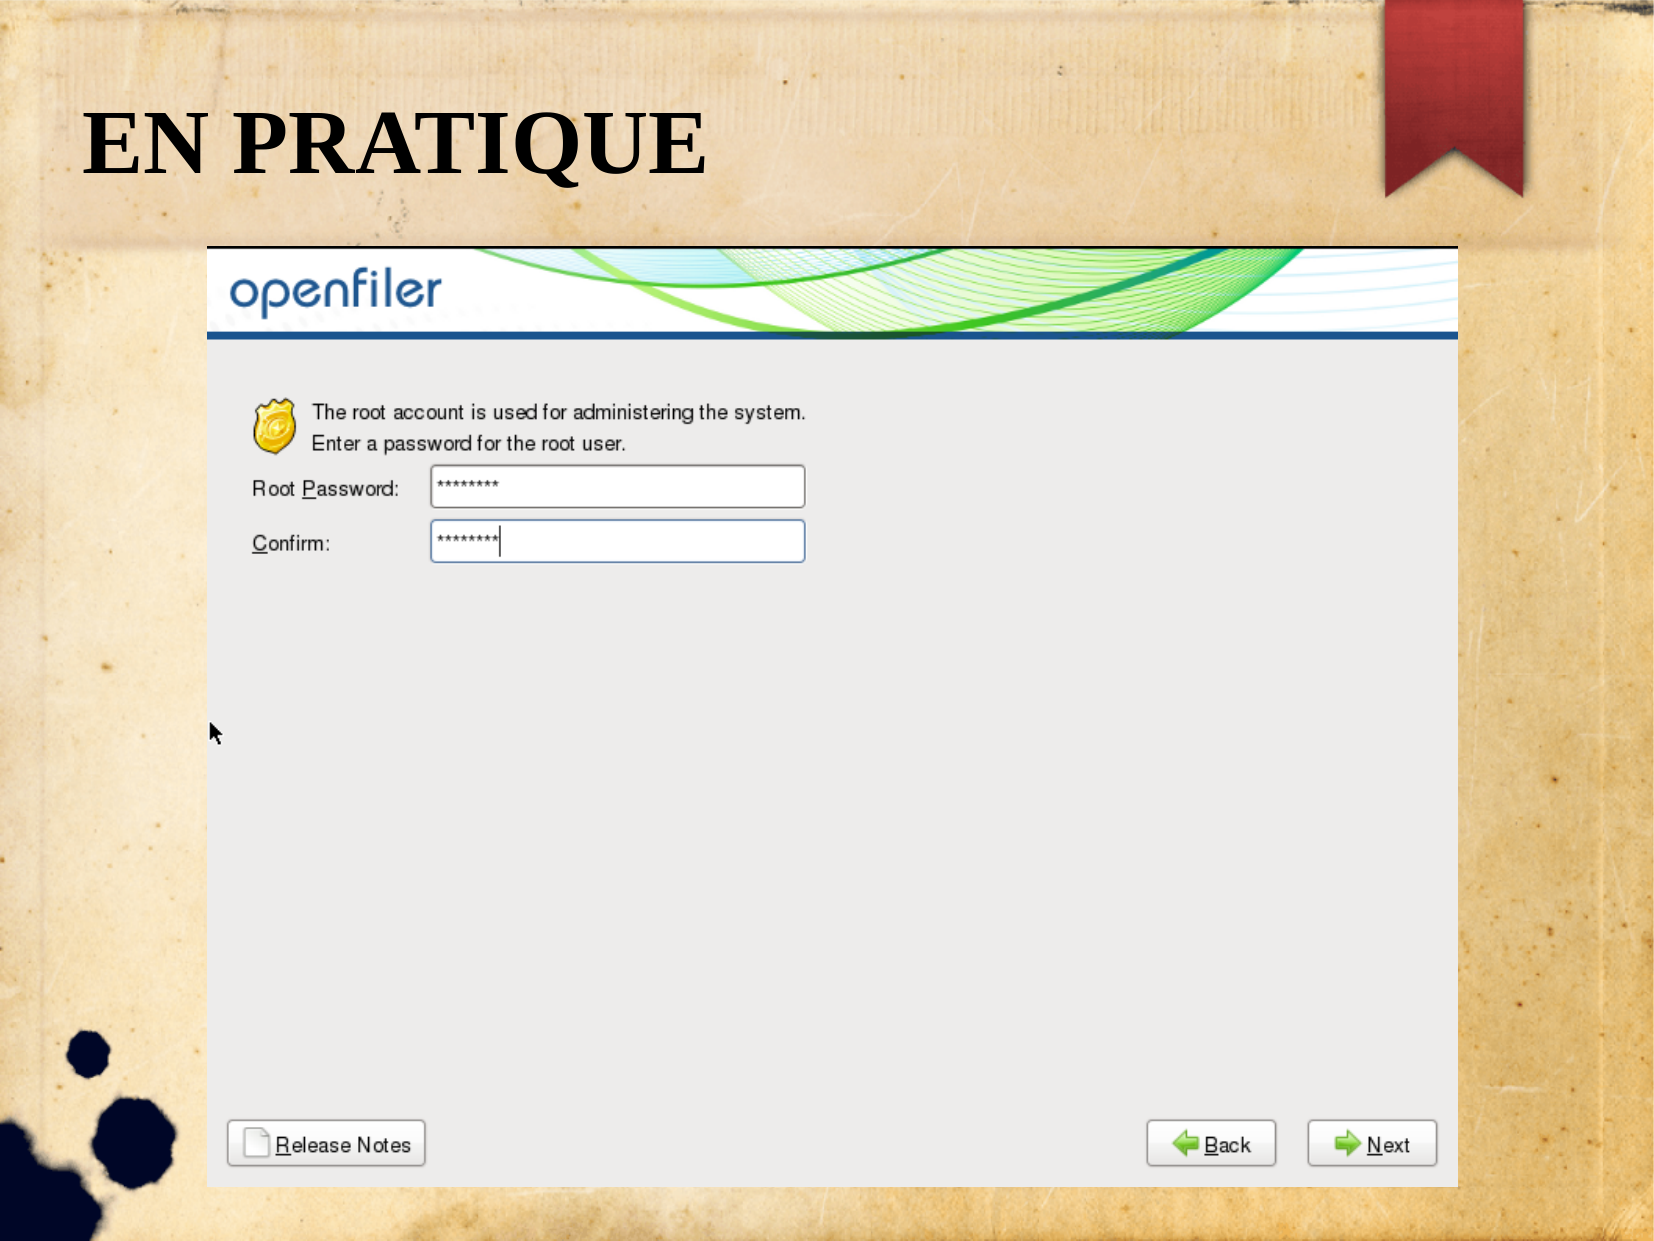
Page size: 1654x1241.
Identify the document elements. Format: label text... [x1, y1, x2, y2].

title EN PRATIQUE [82, 49, 1347, 237]
picture [0, 0, 1654, 1241]
